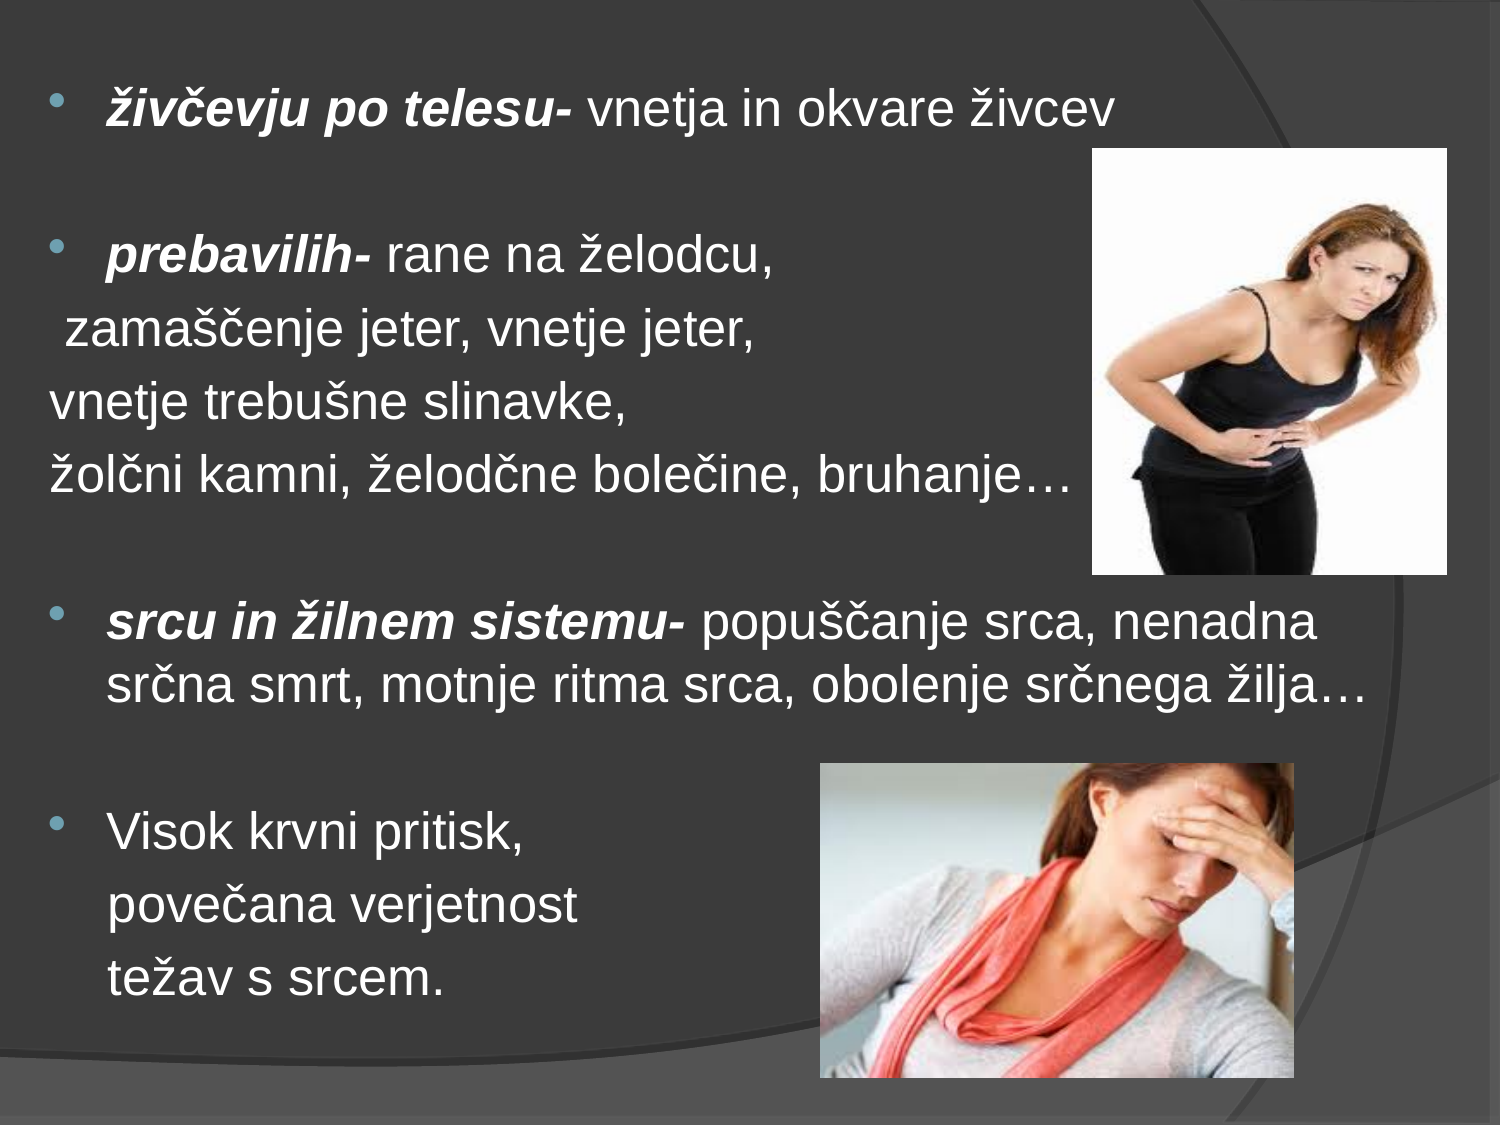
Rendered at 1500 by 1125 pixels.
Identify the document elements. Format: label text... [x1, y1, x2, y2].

picture [1092, 148, 1447, 575]
picture [820, 763, 1294, 1078]
list živčevju po telesu- vnetja in okvare živcev prebavilih- rane na želodcu, zamaščenje jeter, vnetje jeter, vnetje trebušne slinavke, žolčni kamni, želodčne bolečine, bruhanje… srcu in žilnem sistemu- popuščanje srca, nenadna srčna smrt, motnje ritma srca, obolenje srčnega žilja… Visok krvni pritisk, povečana verjetnost težav s srcem. [29, 66, 1400, 1059]
